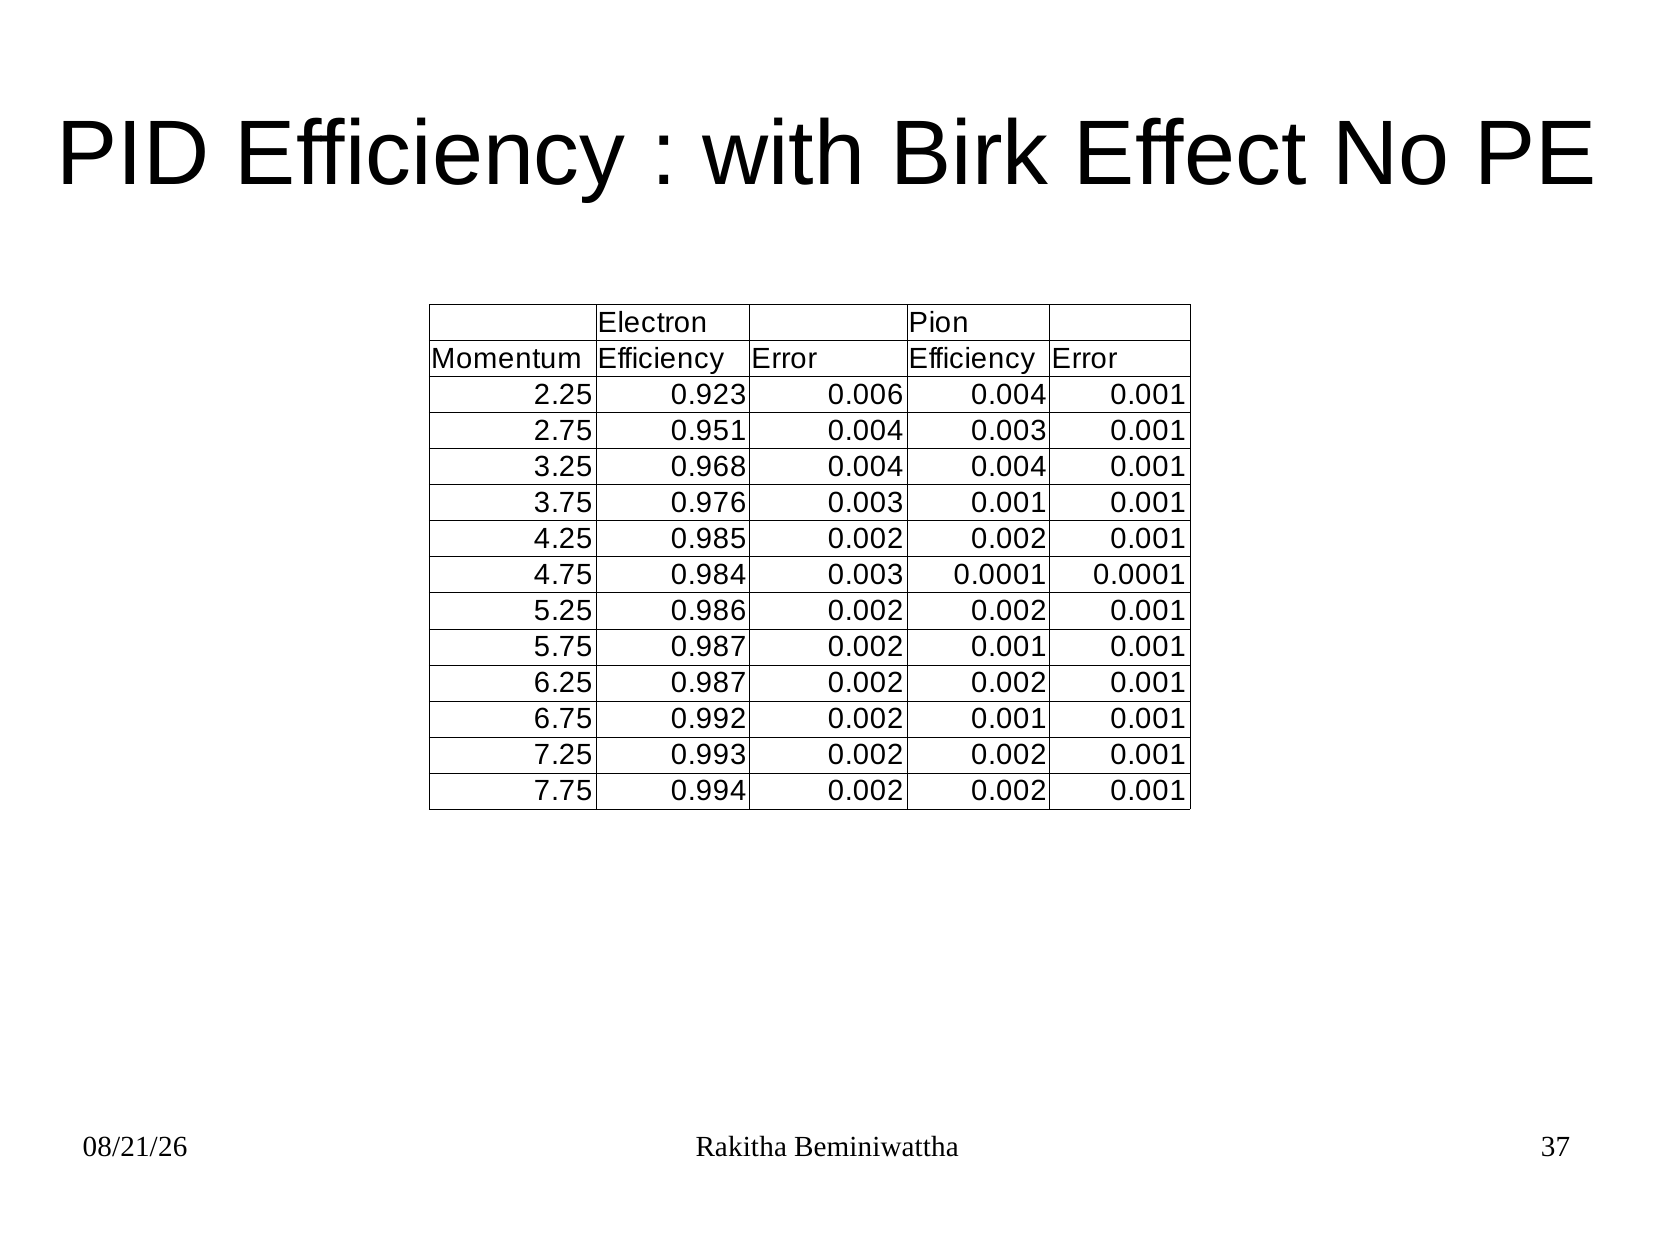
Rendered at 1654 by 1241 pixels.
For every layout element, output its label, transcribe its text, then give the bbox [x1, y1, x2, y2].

chart [428, 268, 1653, 998]
title PID Efficiency : with Birk Effect No PE [50, 49, 1606, 257]
